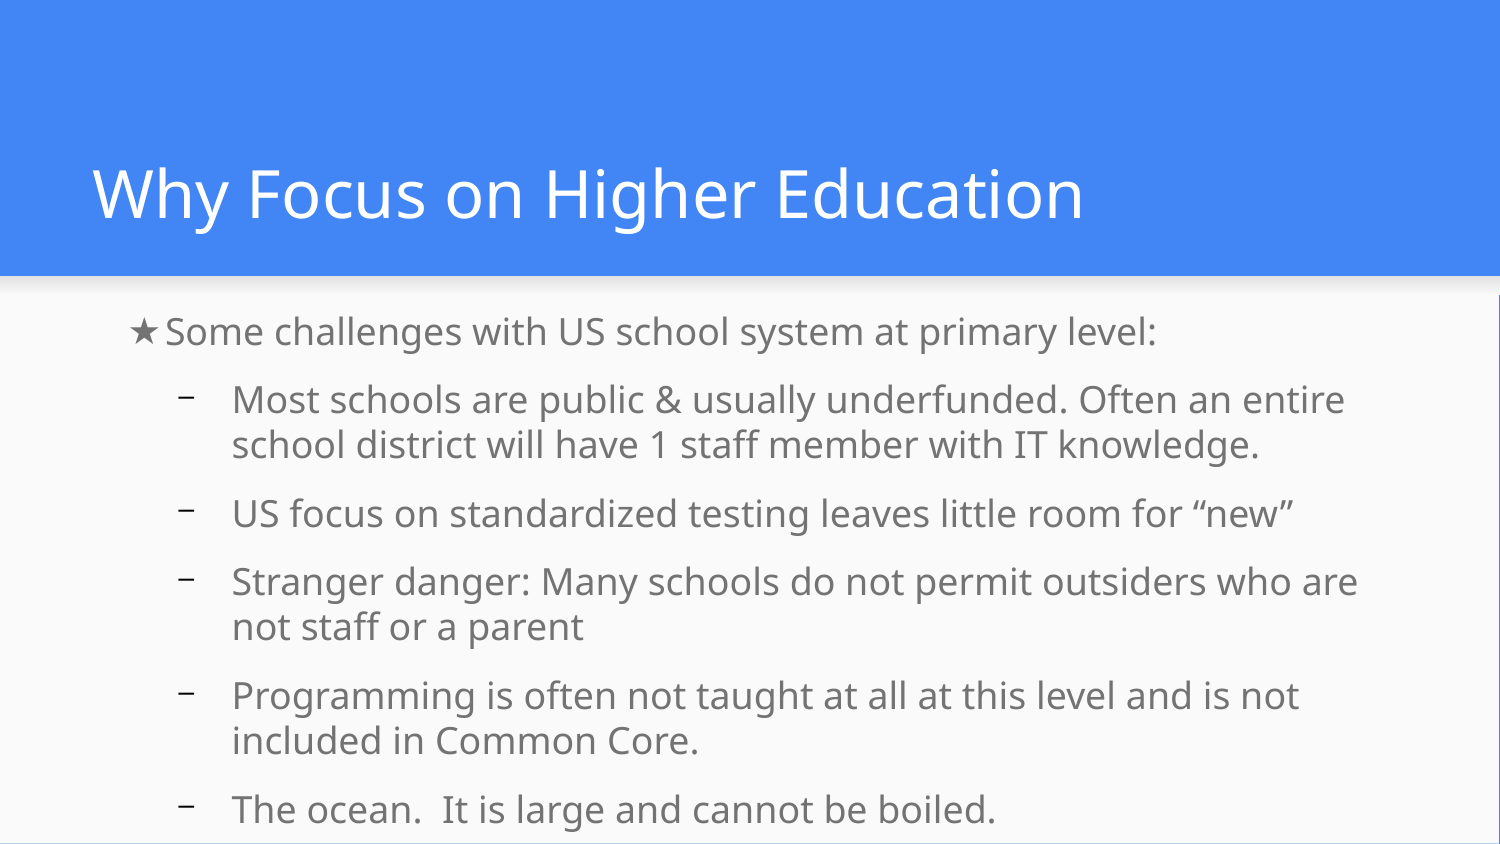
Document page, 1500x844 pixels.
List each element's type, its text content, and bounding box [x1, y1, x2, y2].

title Why Focus on Higher Education [77, 121, 1427, 248]
list Some challenges with US school system at primary level: Most schools are public & usually underfunded. Often an entire school district will have 1 staff member with IT knowledge. US focus on standardized testing leaves little room for “new” Stranger danger: Many schools do not permit outsiders who are not staff or a parent Programming is often not taught at all at this level and is not included in Common Core. The ocean. It is large and cannot be boiled. [75, 285, 1424, 806]
